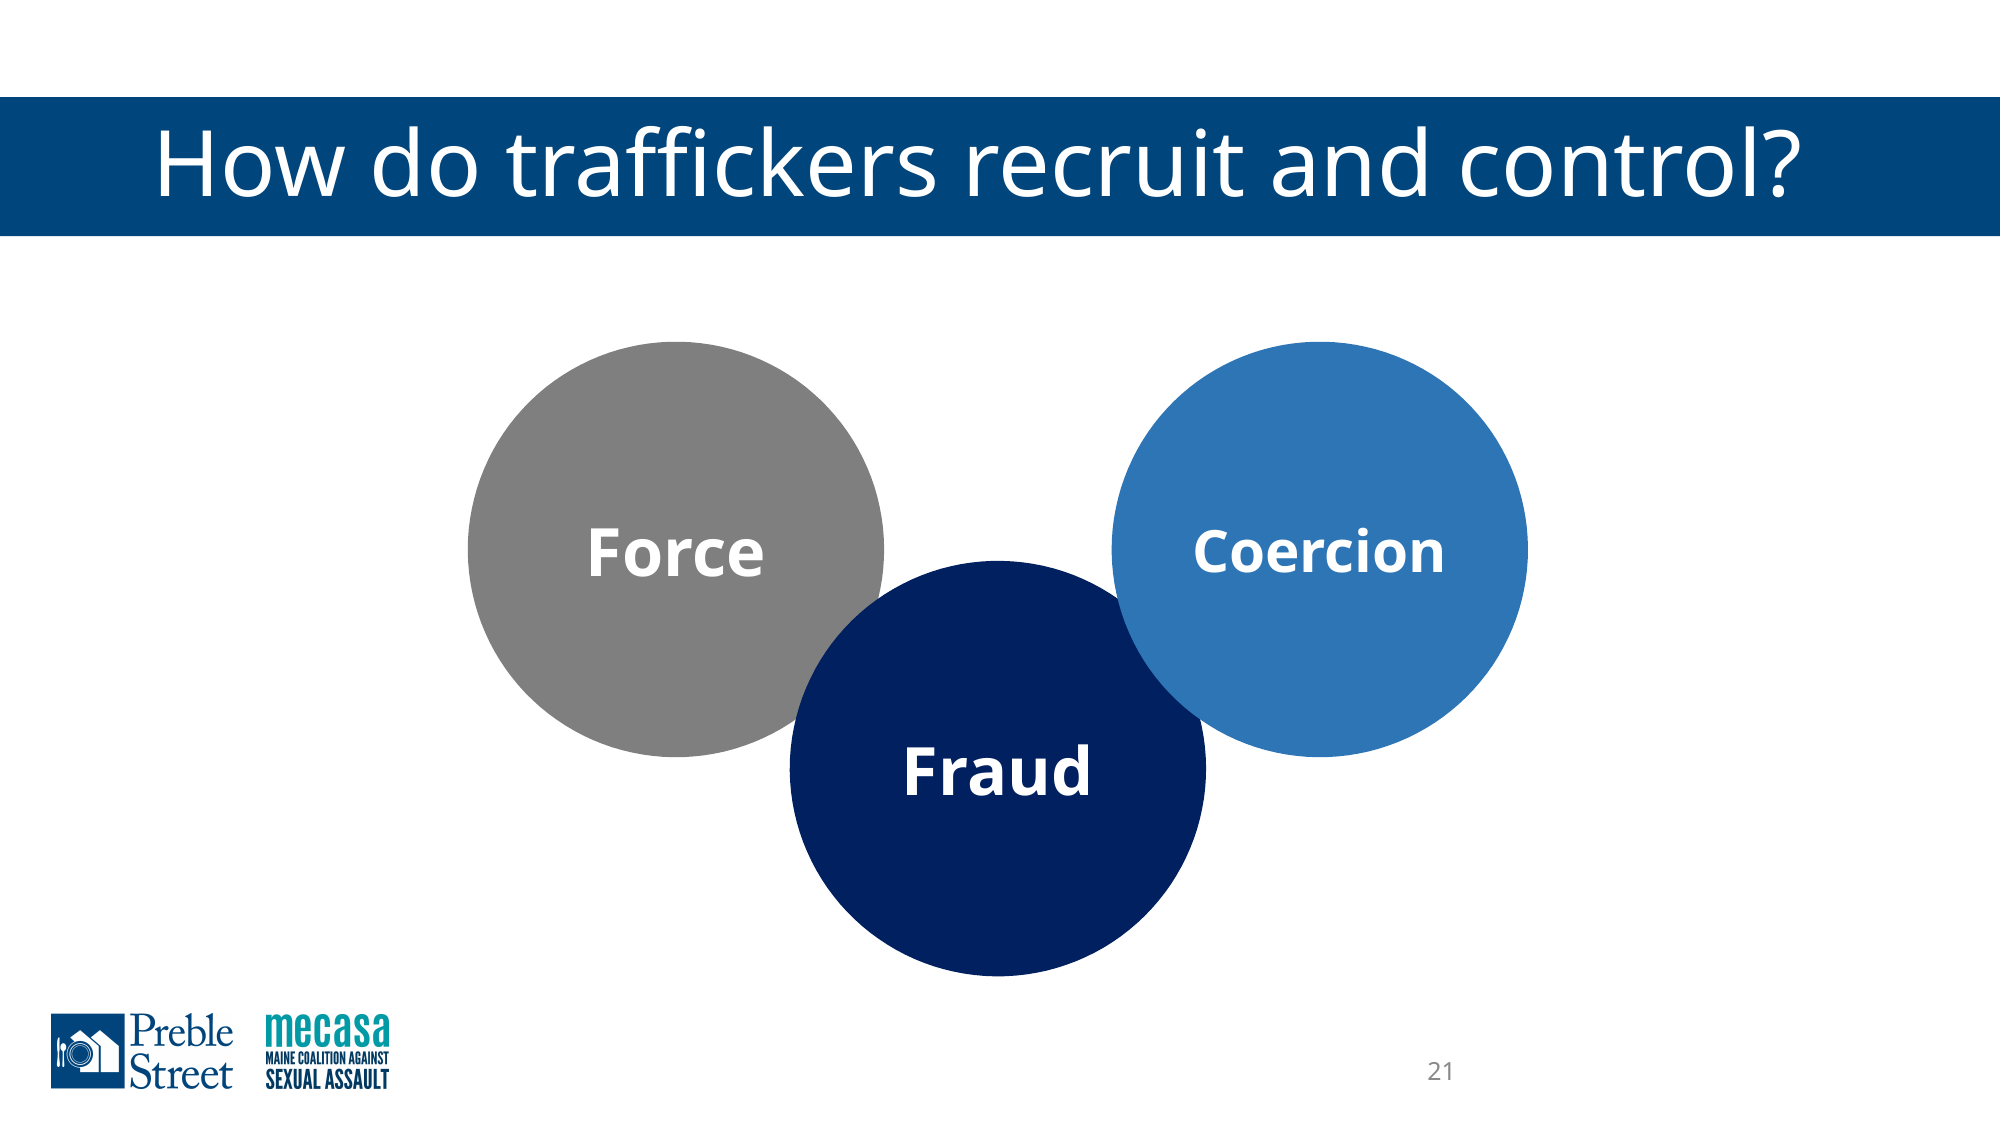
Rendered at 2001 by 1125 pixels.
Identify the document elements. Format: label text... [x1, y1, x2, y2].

title How do traffickers recruit and control? [137, 57, 1863, 276]
slide_number 21 [1412, 1042, 1863, 1103]
text_box Force [467, 341, 885, 758]
text_box Coercion [1111, 341, 1528, 758]
text_box Fraud [789, 560, 1207, 977]
